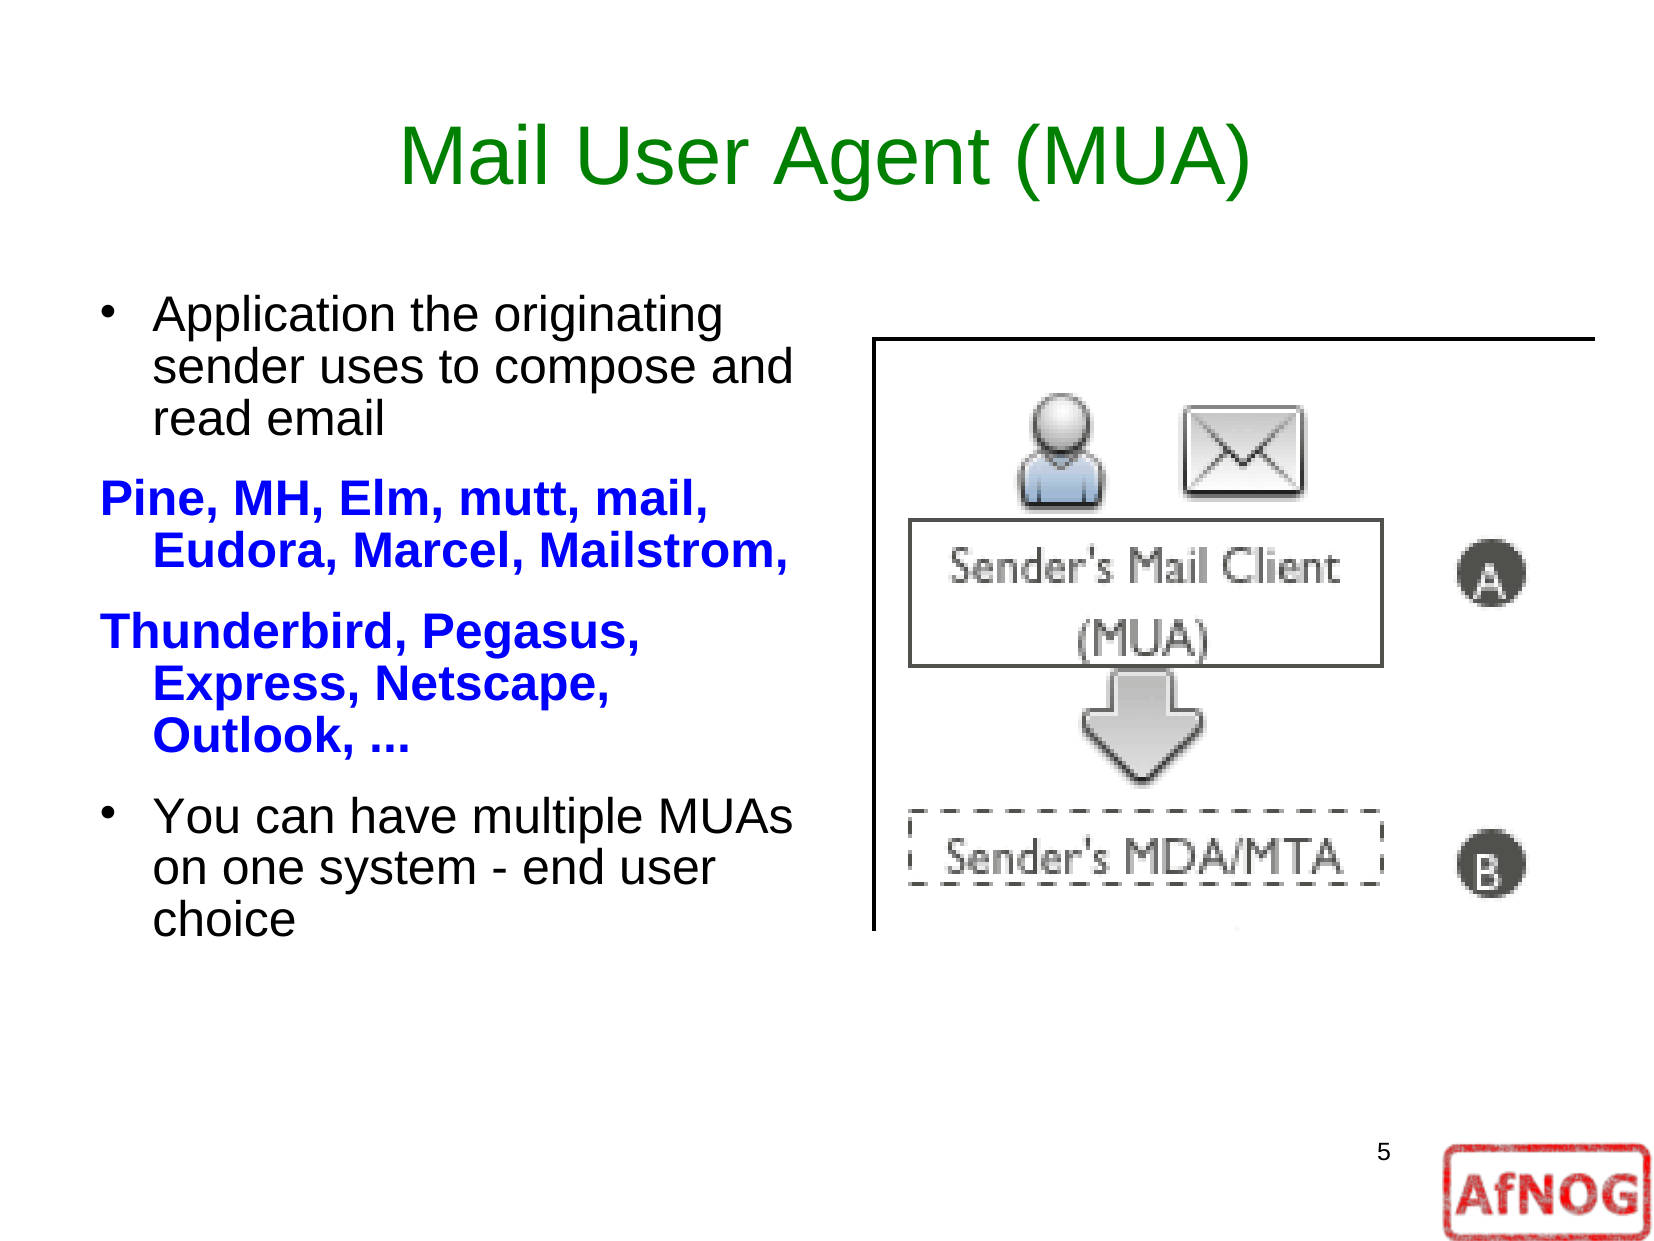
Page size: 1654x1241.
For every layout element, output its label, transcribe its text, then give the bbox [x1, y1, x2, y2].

picture [868, 337, 1595, 931]
list Application the originating sender uses to compose and read email Pine, MH, Elm, mutt, mail, Eudora, Marcel, Mailstrom, Thunderbird, Pegasus, Express, Netscape, Outlook, ... You can have multiple MUAs on one system - end user choice [82, 290, 809, 1241]
picture [1441, 1141, 1654, 1241]
text_box <number> [1362, 1129, 1393, 1175]
title Mail User Agent (MUA)‏ [82, 15, 1571, 291]
